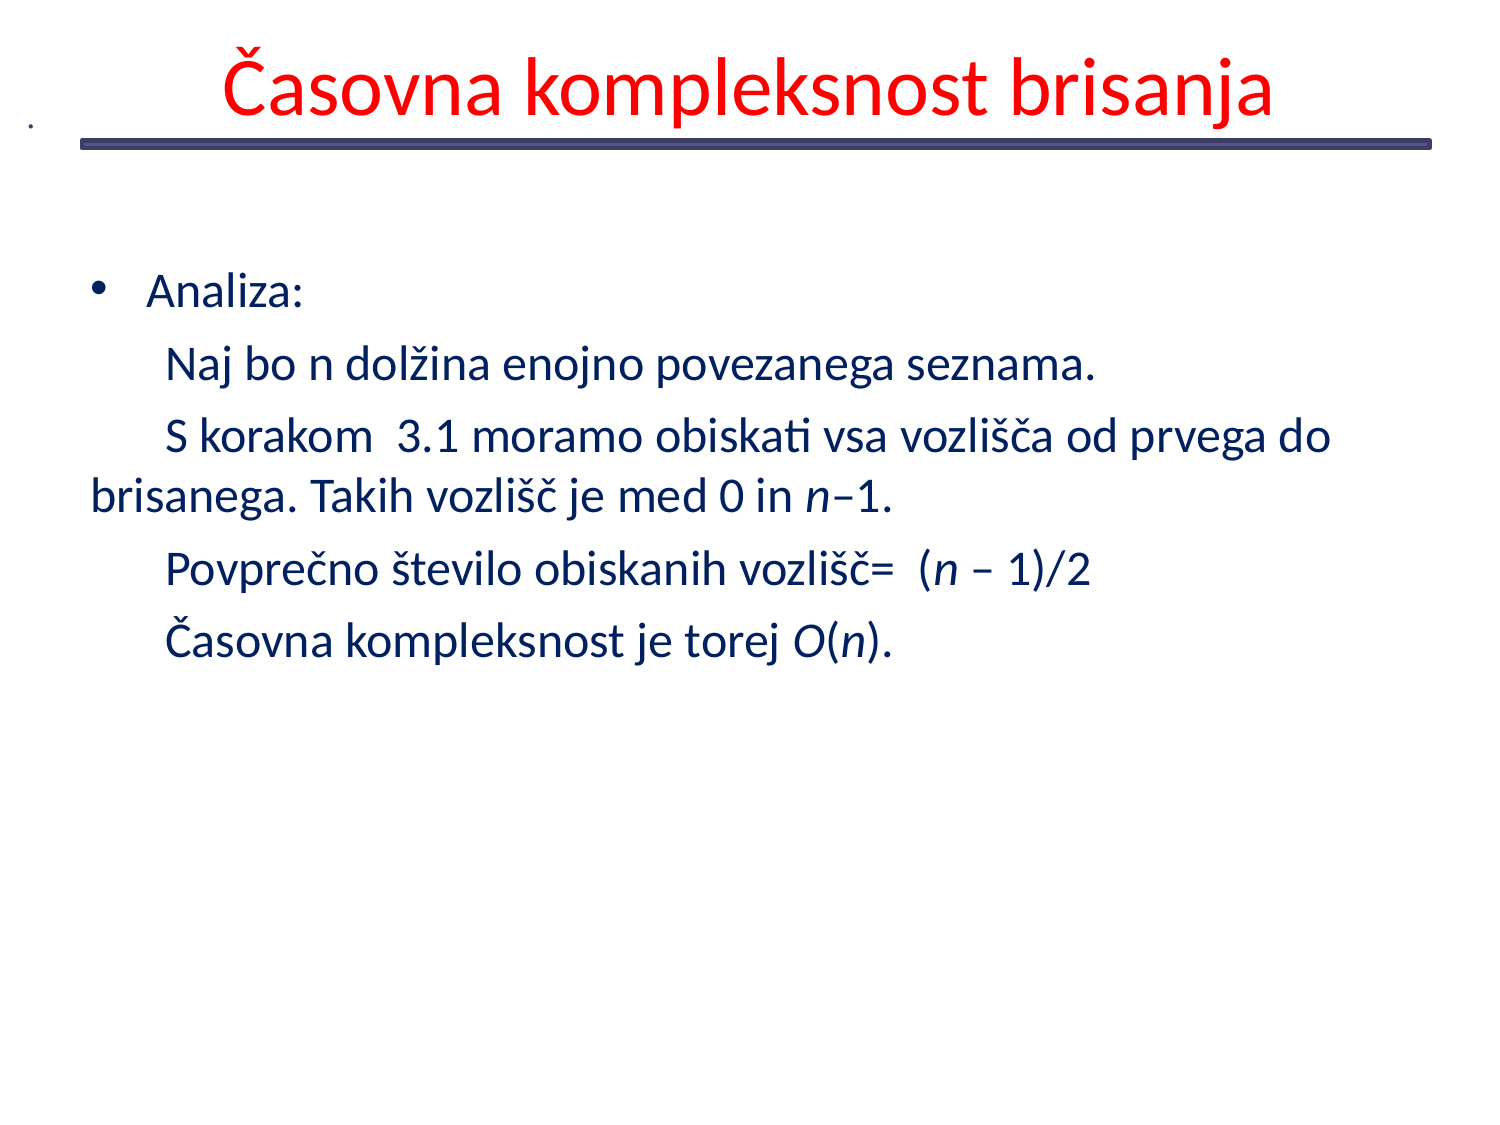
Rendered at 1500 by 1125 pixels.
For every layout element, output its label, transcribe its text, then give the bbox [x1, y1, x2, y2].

list Analiza: Naj bo n dolžina enojno povezanega seznama. S korakom 3.1 moramo obiskati vsa vozlišča od prvega do brisanega. Takih vozlišč je med 0 in n–1. Povprečno število obiskanih vozlišč= (n – 1)/2 Časovna kompleksnost je torej O(n). [75, 249, 1350, 1013]
title Časovna kompleksnost brisanja [75, 23, 1425, 141]
